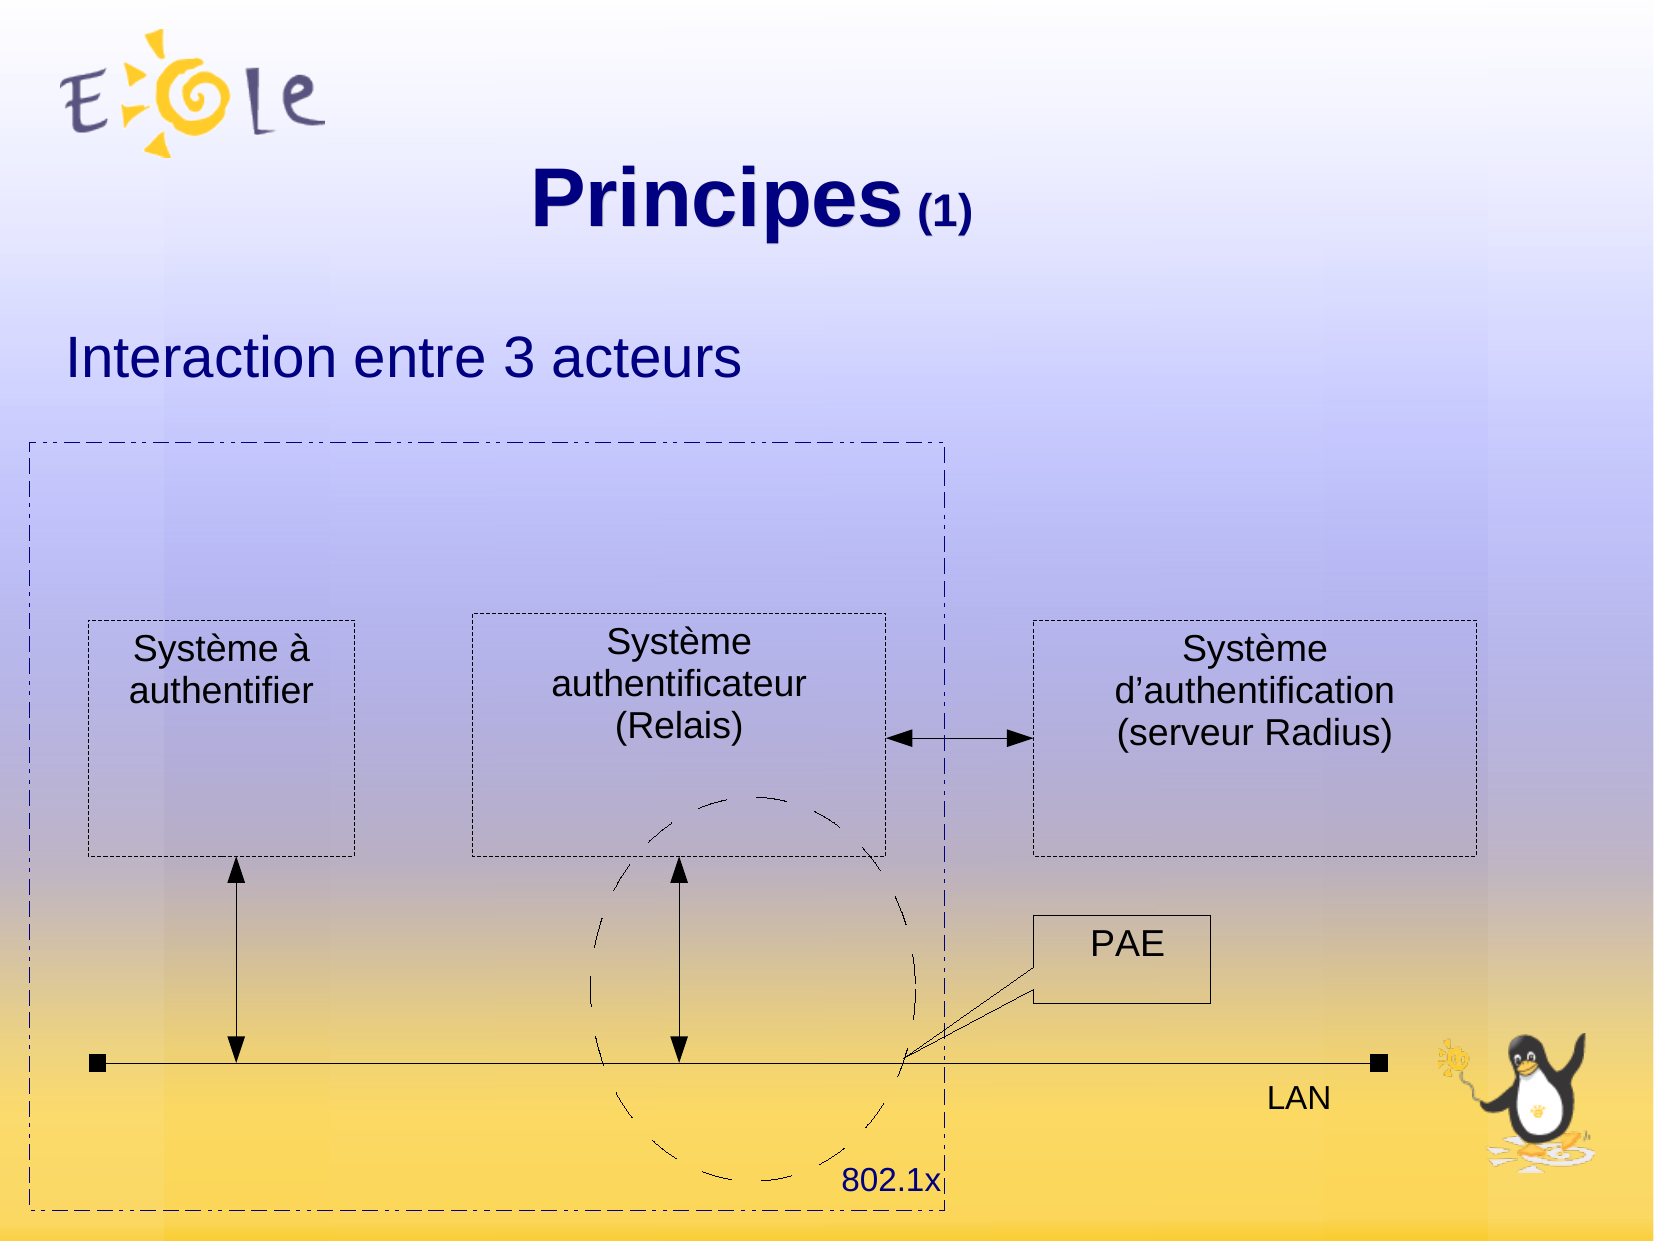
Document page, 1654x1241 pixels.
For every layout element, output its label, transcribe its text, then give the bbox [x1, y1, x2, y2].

text_box PAE [1033, 915, 1211, 1004]
text_box Système d’authentification (serveur Radius) [1033, 620, 1477, 857]
text_box Principes (1) [515, 143, 1012, 266]
text_box LAN [1210, 1071, 1388, 1132]
picture [0, 0, 1654, 1241]
text_box Système authentificateur (Relais) [472, 613, 886, 857]
list Interaction entre 3 acteurs [29, 324, 1518, 1144]
text_box 802.1x [826, 1154, 975, 1211]
text_box Système à authentifier [88, 620, 355, 857]
